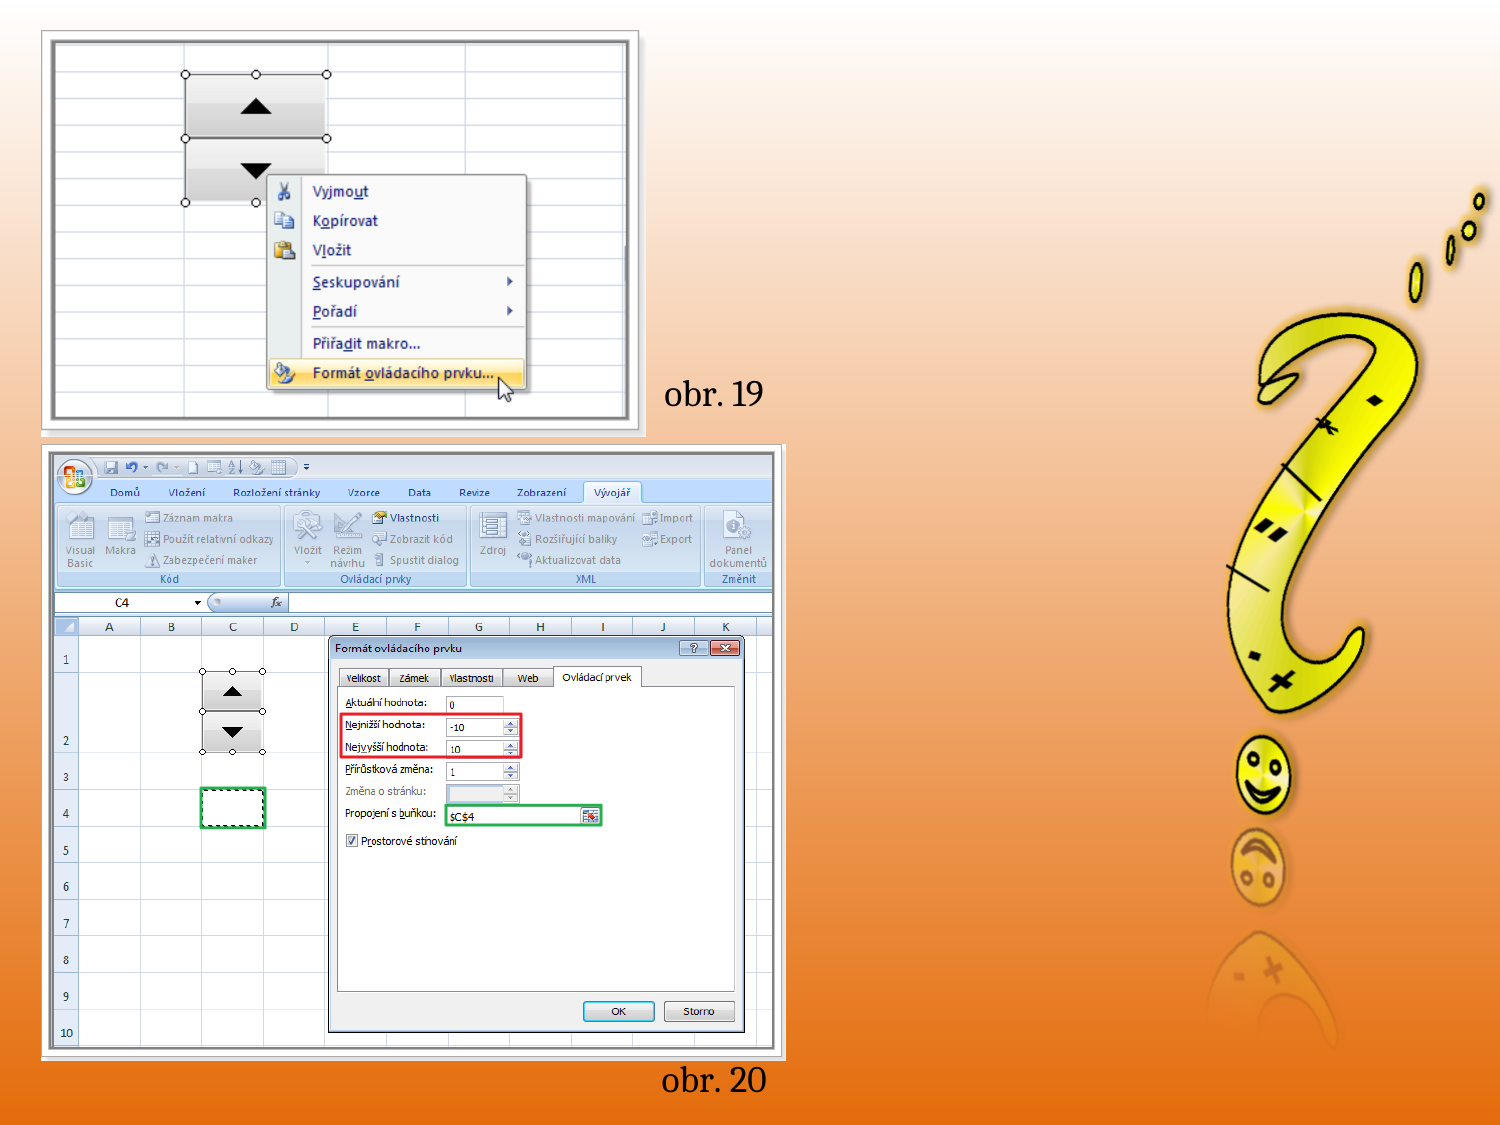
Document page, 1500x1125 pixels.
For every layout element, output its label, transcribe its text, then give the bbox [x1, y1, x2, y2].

picture [41, 30, 646, 437]
picture [1171, 160, 1500, 1125]
picture [41, 444, 786, 1061]
text_box obr. 20 [646, 1046, 783, 1108]
text_box obr. 19 [649, 361, 780, 423]
